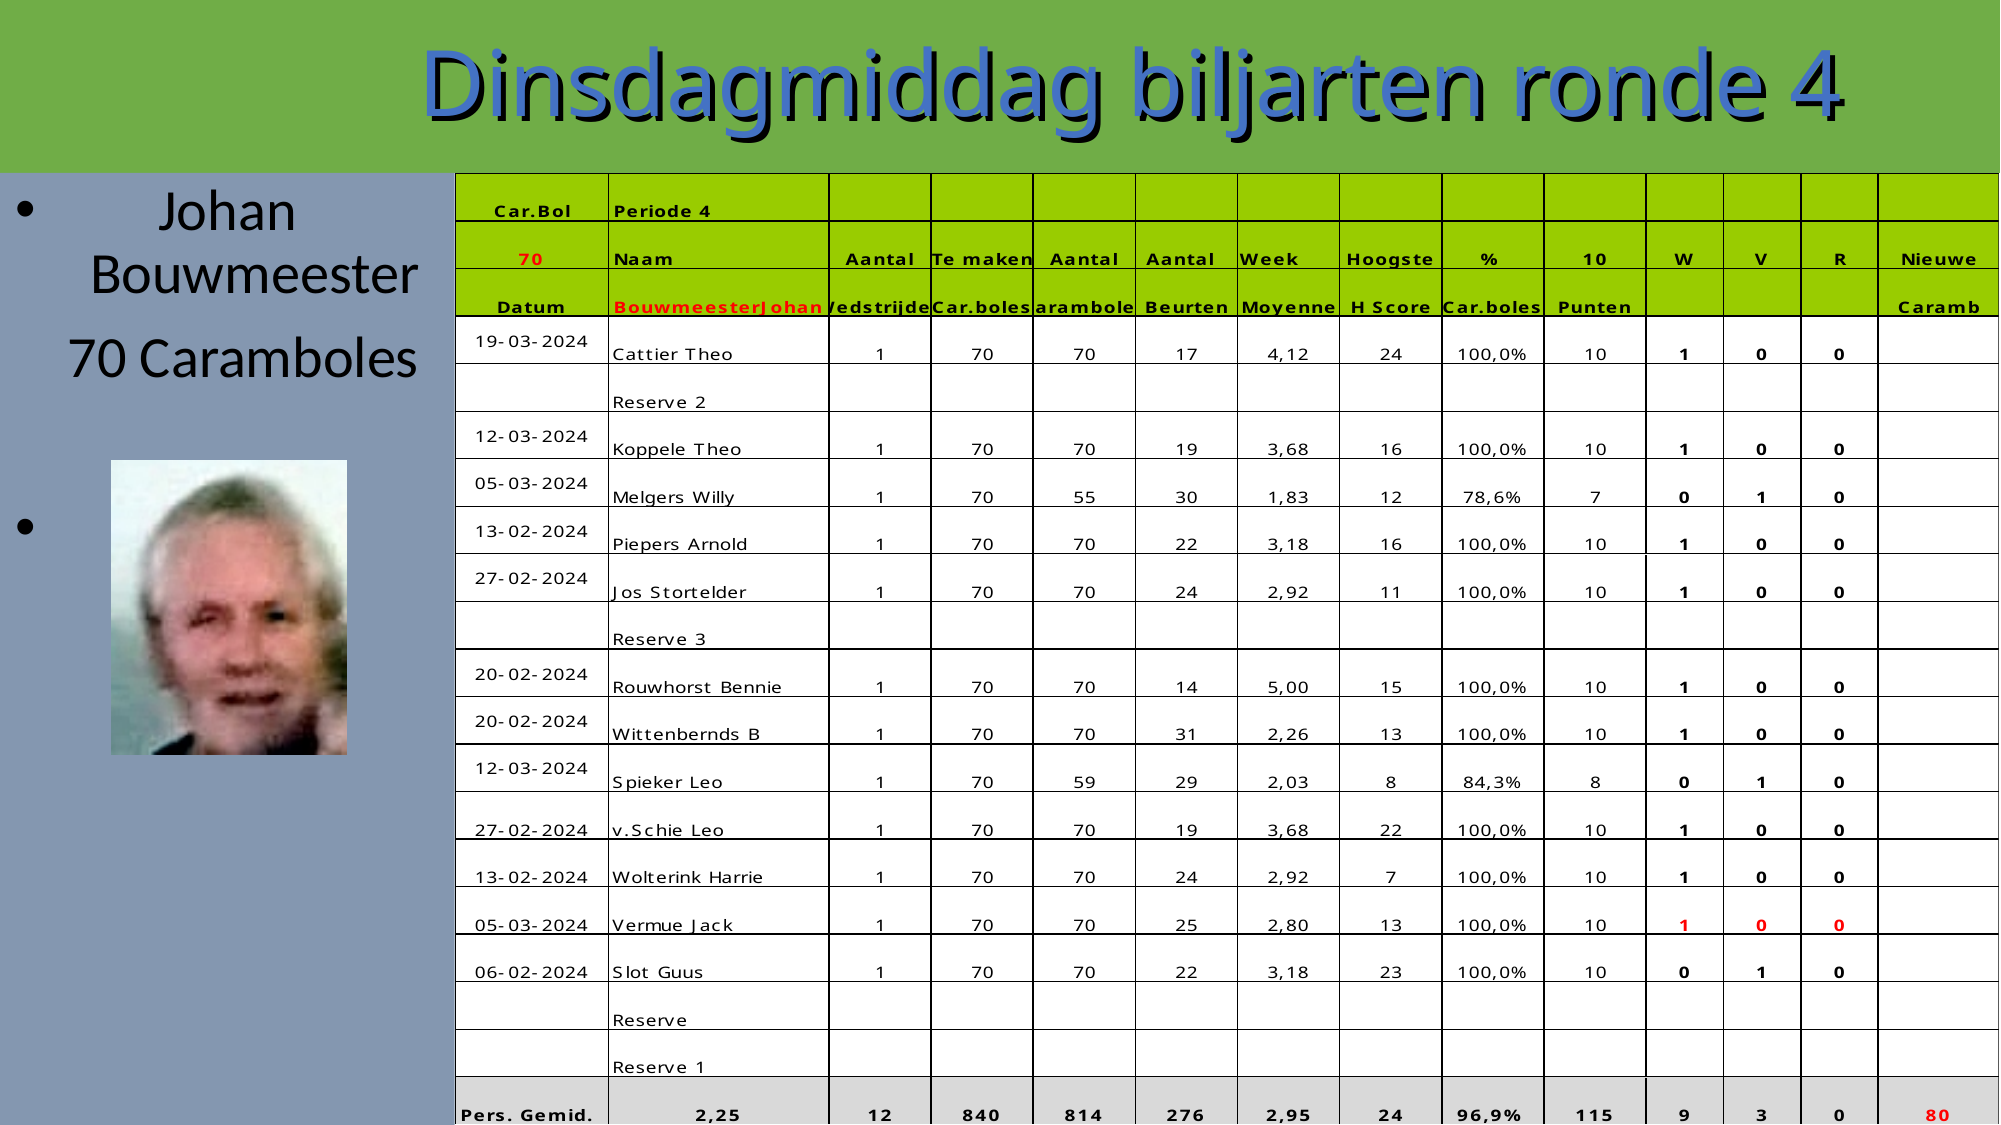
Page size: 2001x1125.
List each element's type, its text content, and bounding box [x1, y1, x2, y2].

picture [454, 172, 2000, 1125]
list Johan Bouwmeester 70 Caramboles [0, 172, 454, 1125]
picture [111, 460, 347, 755]
title Dinsdagmiddag biljarten ronde 4 [0, 0, 2000, 172]
